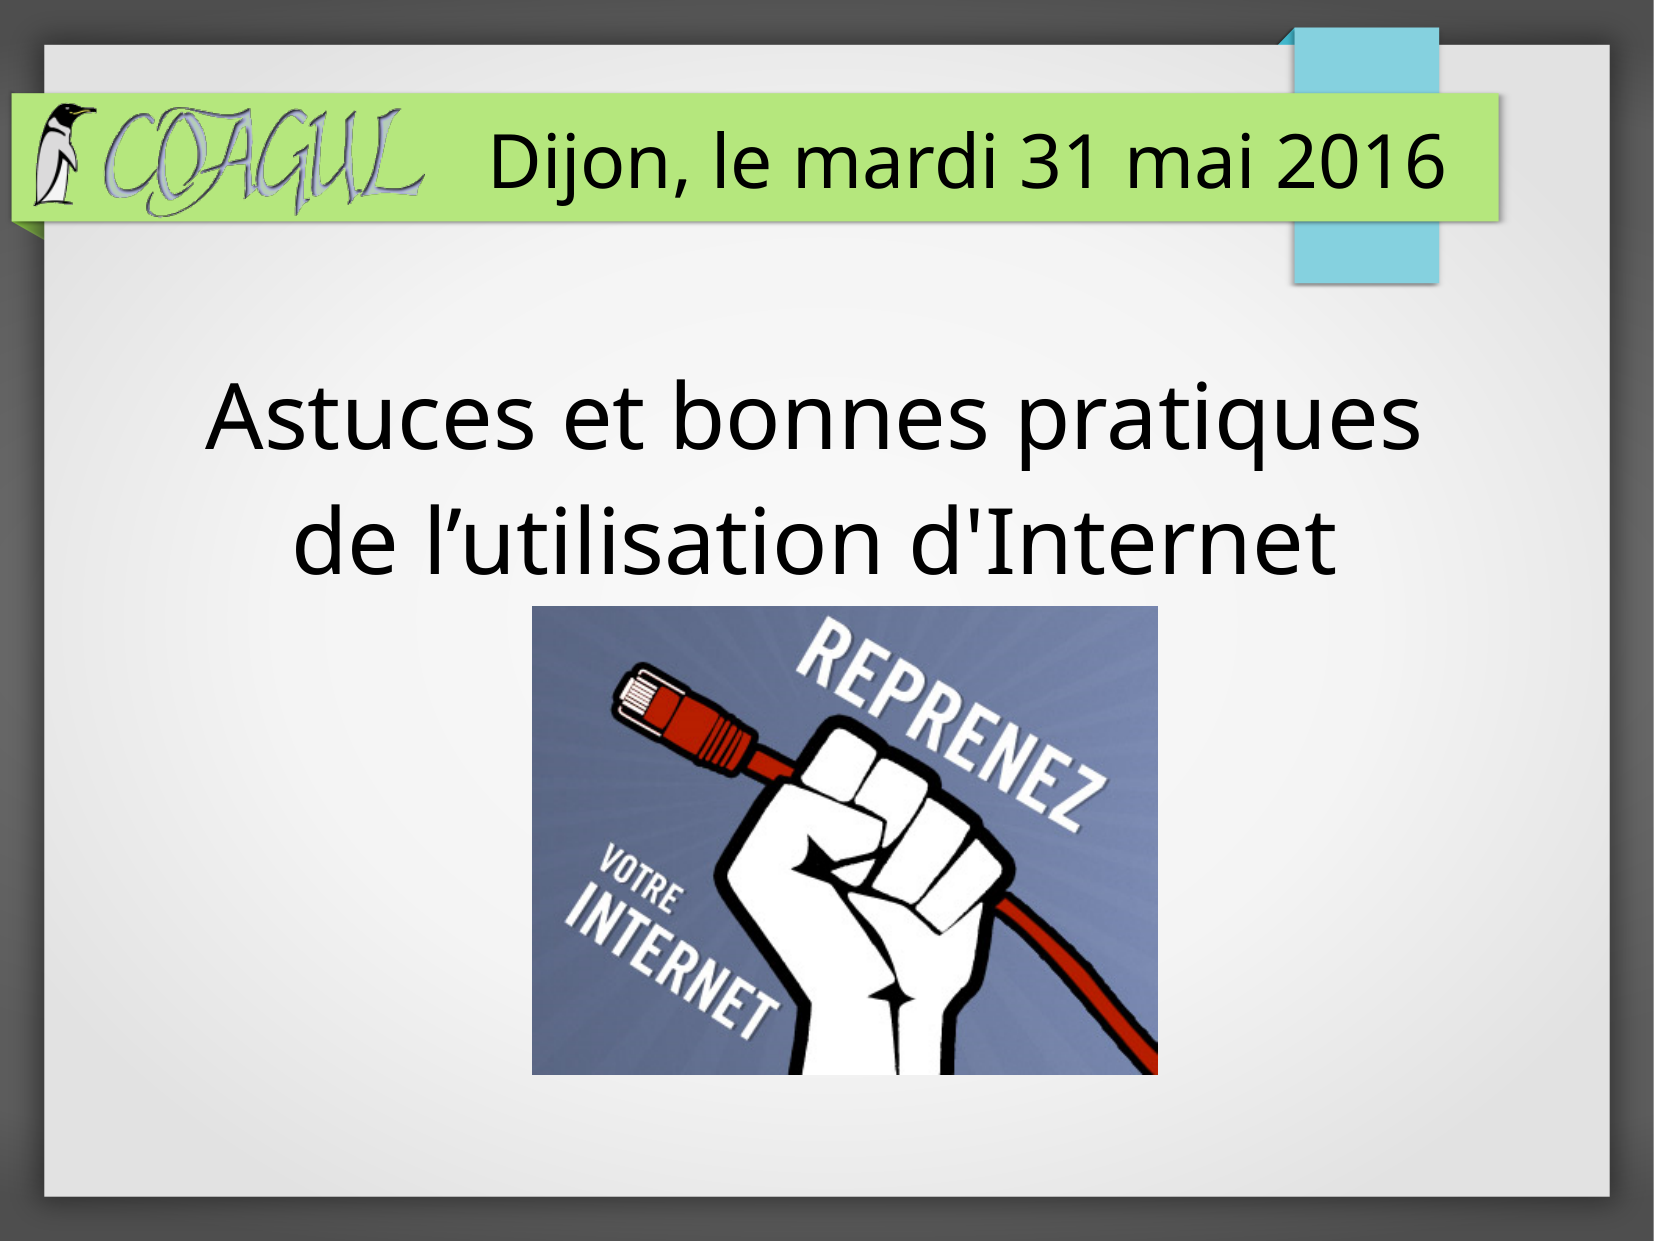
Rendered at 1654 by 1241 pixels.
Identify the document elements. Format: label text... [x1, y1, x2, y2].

subtitle Astuces et bonnes pratiques de l’utilisation d'Internet [153, 243, 1477, 709]
text_box Dijon, le mardi 31 mai 2016 [472, 100, 1473, 219]
picture [0, 0, 1654, 1241]
